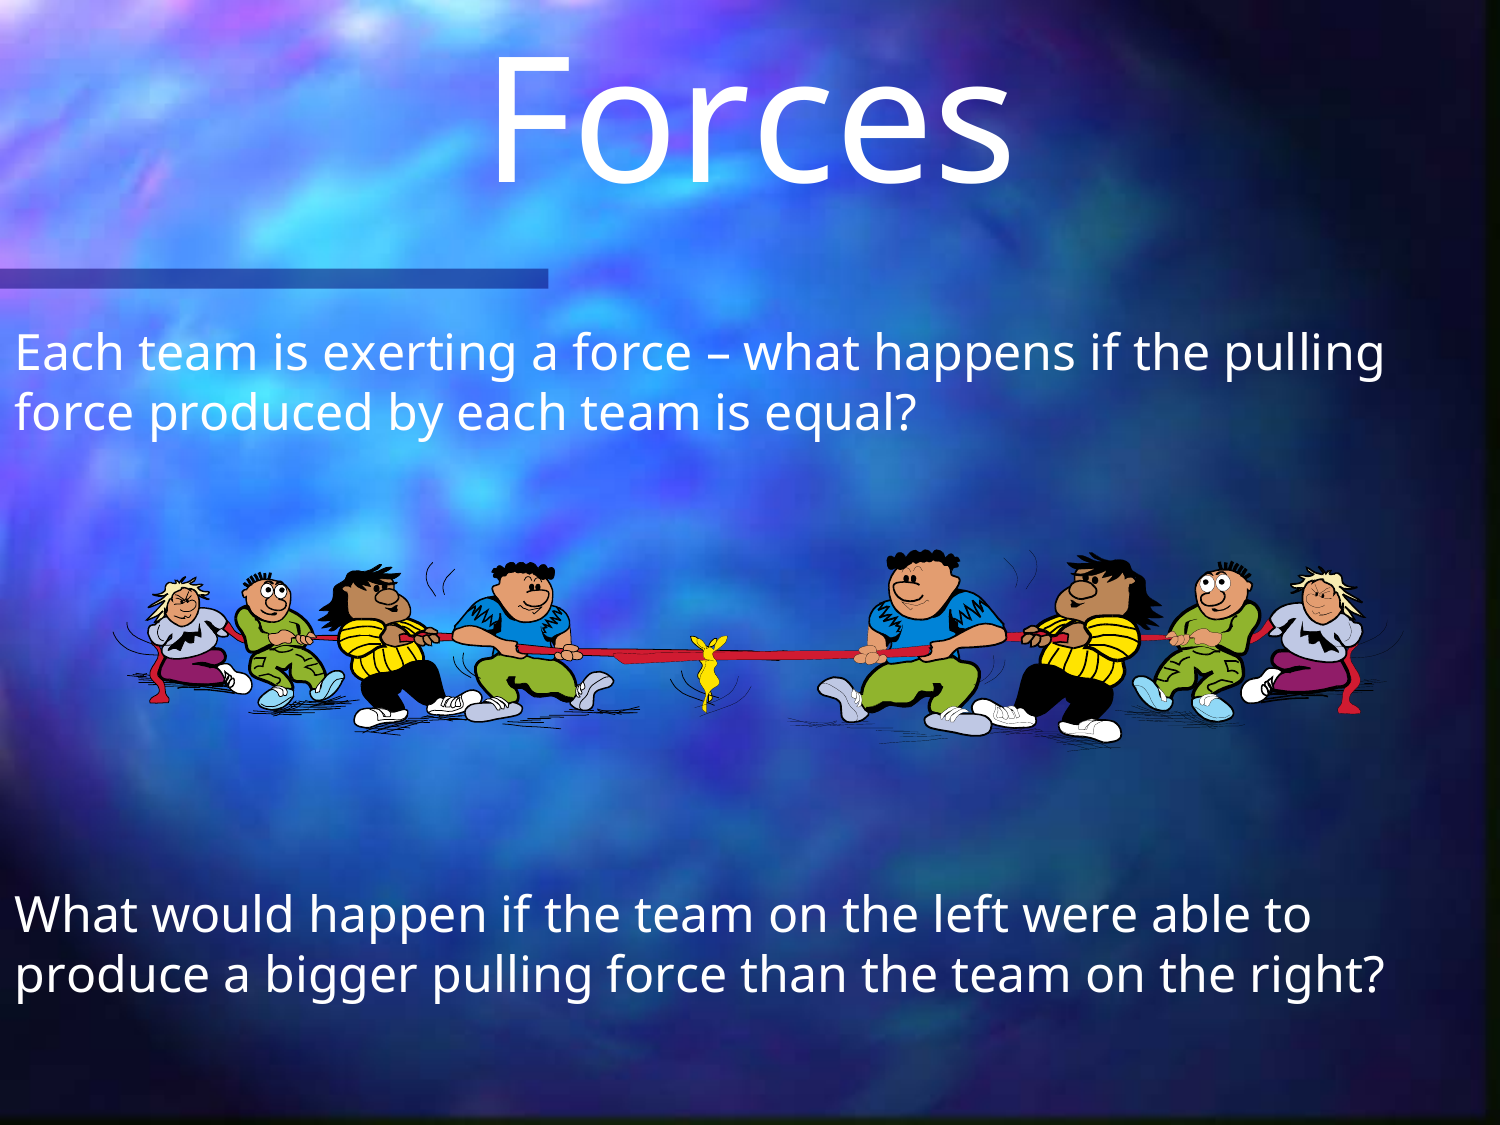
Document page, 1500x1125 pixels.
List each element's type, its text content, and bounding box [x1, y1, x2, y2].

text_box Forces [0, 0, 1500, 226]
picture [0, 226, 1500, 312]
text_box Each team is exerting a force – what happens if the pulling force produced by each team is equal? [0, 312, 1500, 448]
picture [0, 448, 1500, 1125]
text_box What would happen if the team on the left were able to produce a bigger pulling force than the team on the right? [0, 874, 1463, 1011]
chart [612, 549, 1405, 752]
